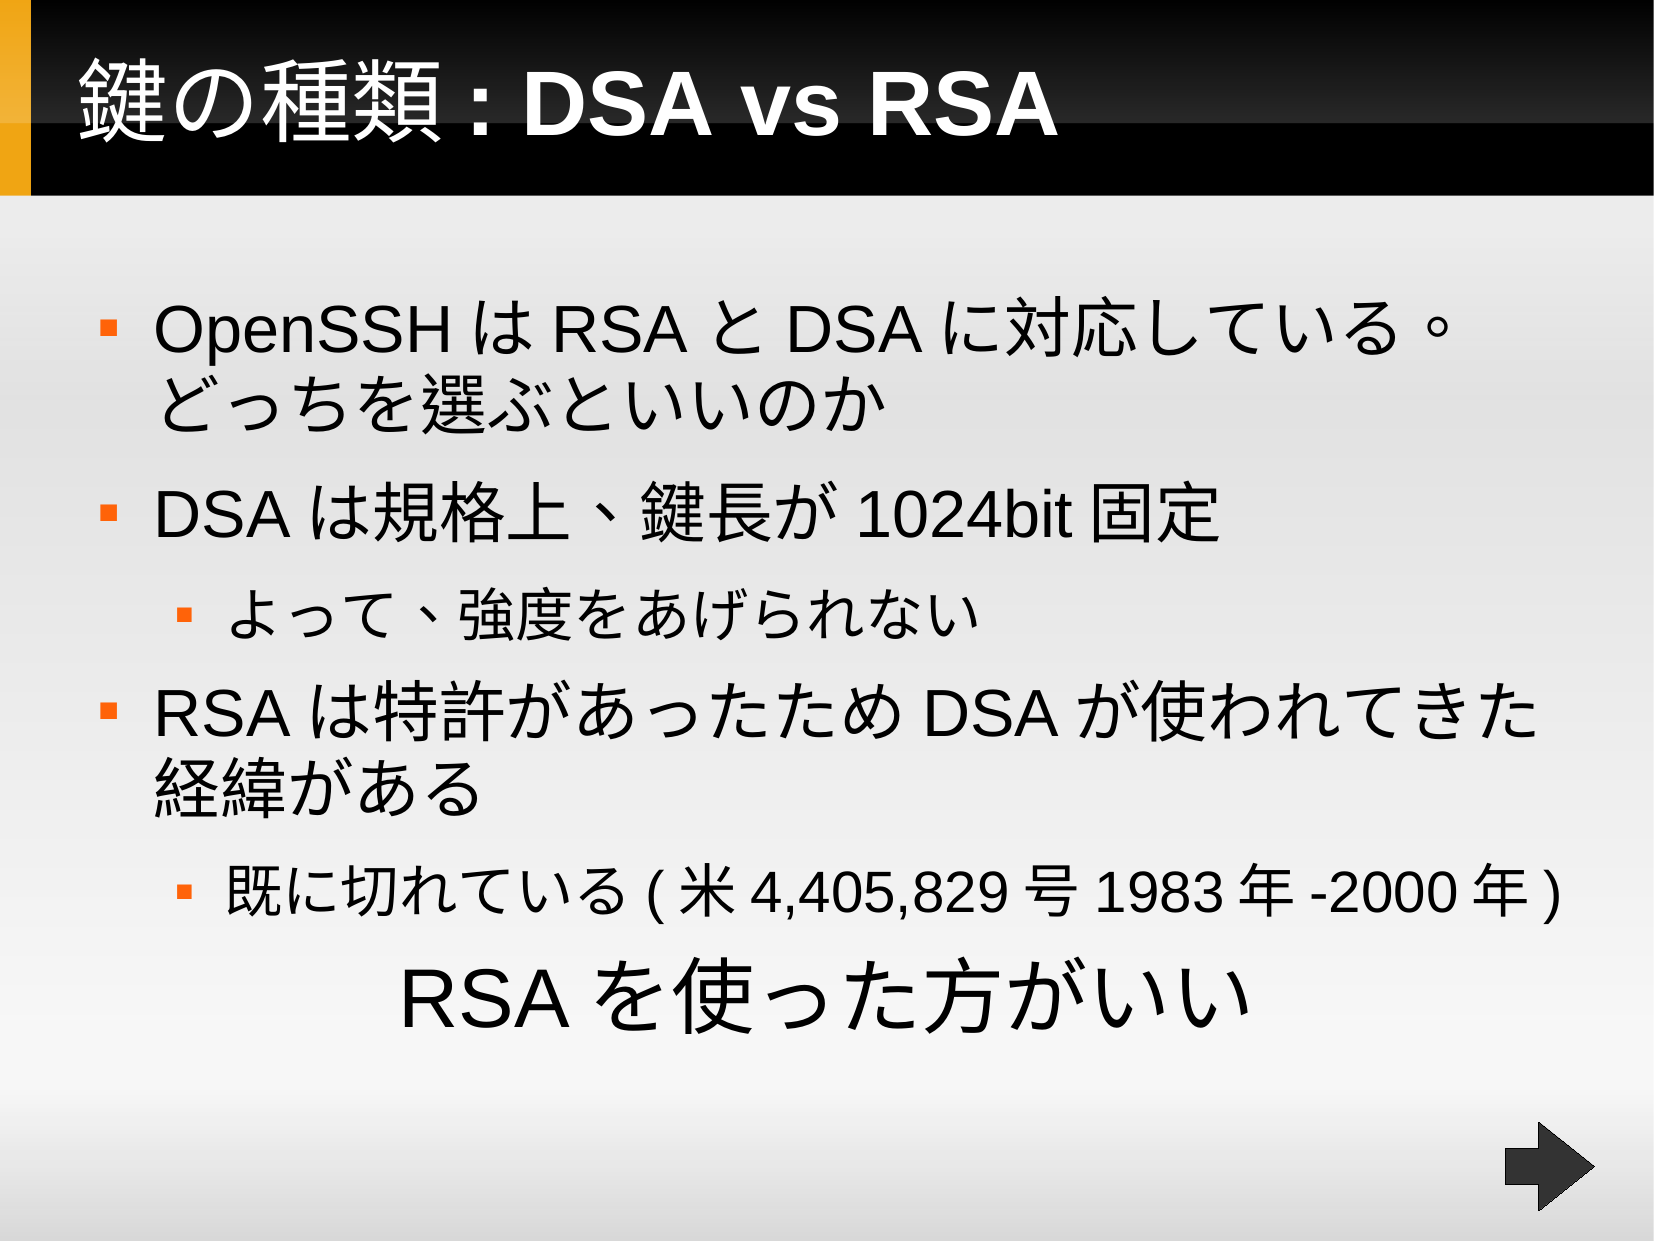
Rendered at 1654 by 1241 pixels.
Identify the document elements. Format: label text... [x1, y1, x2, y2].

text_box [1505, 1122, 1595, 1211]
picture [0, 0, 1654, 1241]
title 鍵の種類: DSA vs RSA [76, 7, 1565, 200]
list OpenSSHはRSAとDSAに対応している。どっちを選ぶといいのか DSAは規格上、鍵長が1024bit固定 よって、強度をあげられない RSAは特許があったためDSAが使われてきた経緯がある 既に切れている(米4,405,829号1983年-2000年) RSAを使った方がいい [82, 290, 1571, 1094]
